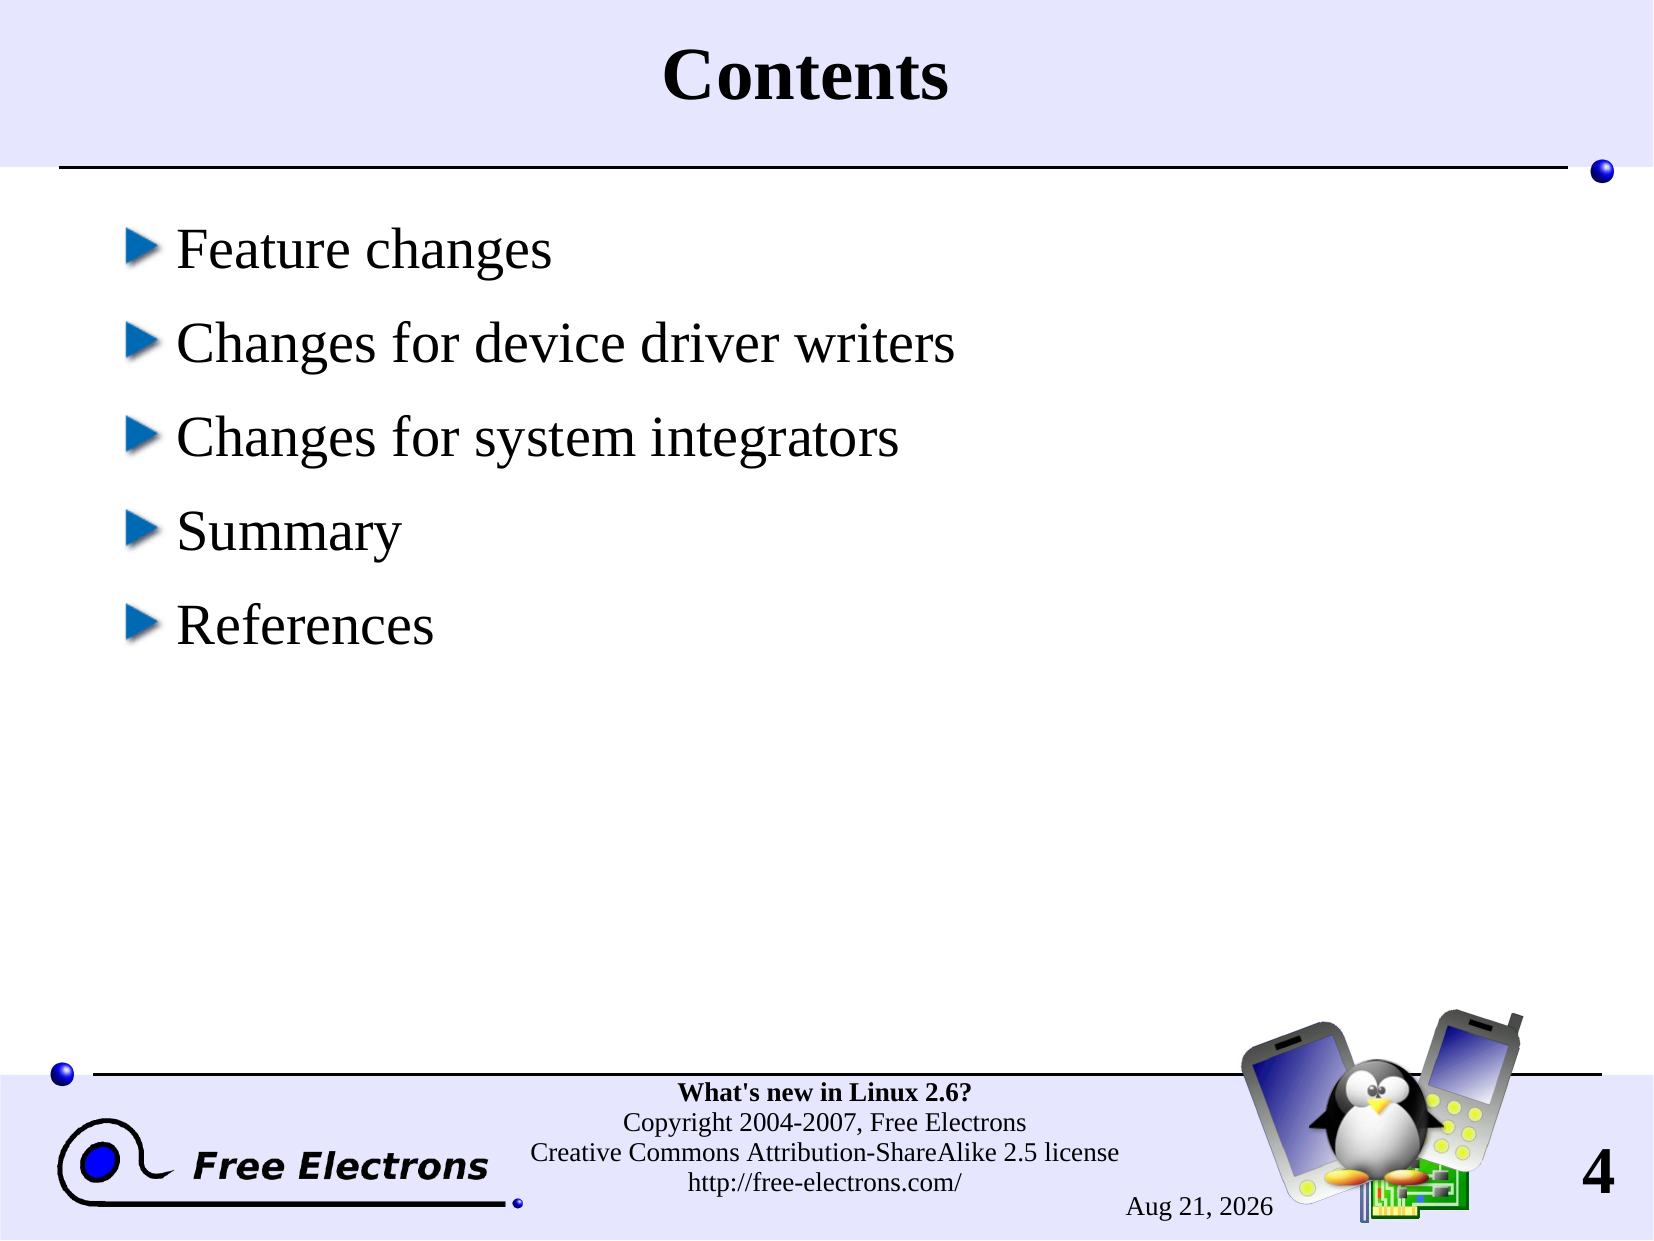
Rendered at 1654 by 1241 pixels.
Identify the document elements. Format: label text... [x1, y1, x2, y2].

picture [50, 1107, 527, 1216]
list Feature changes Changes for device driver writers Changes for system integrators Summary References [105, 216, 1518, 1066]
picture [1231, 1007, 1538, 1241]
title Contents [60, 25, 1551, 124]
